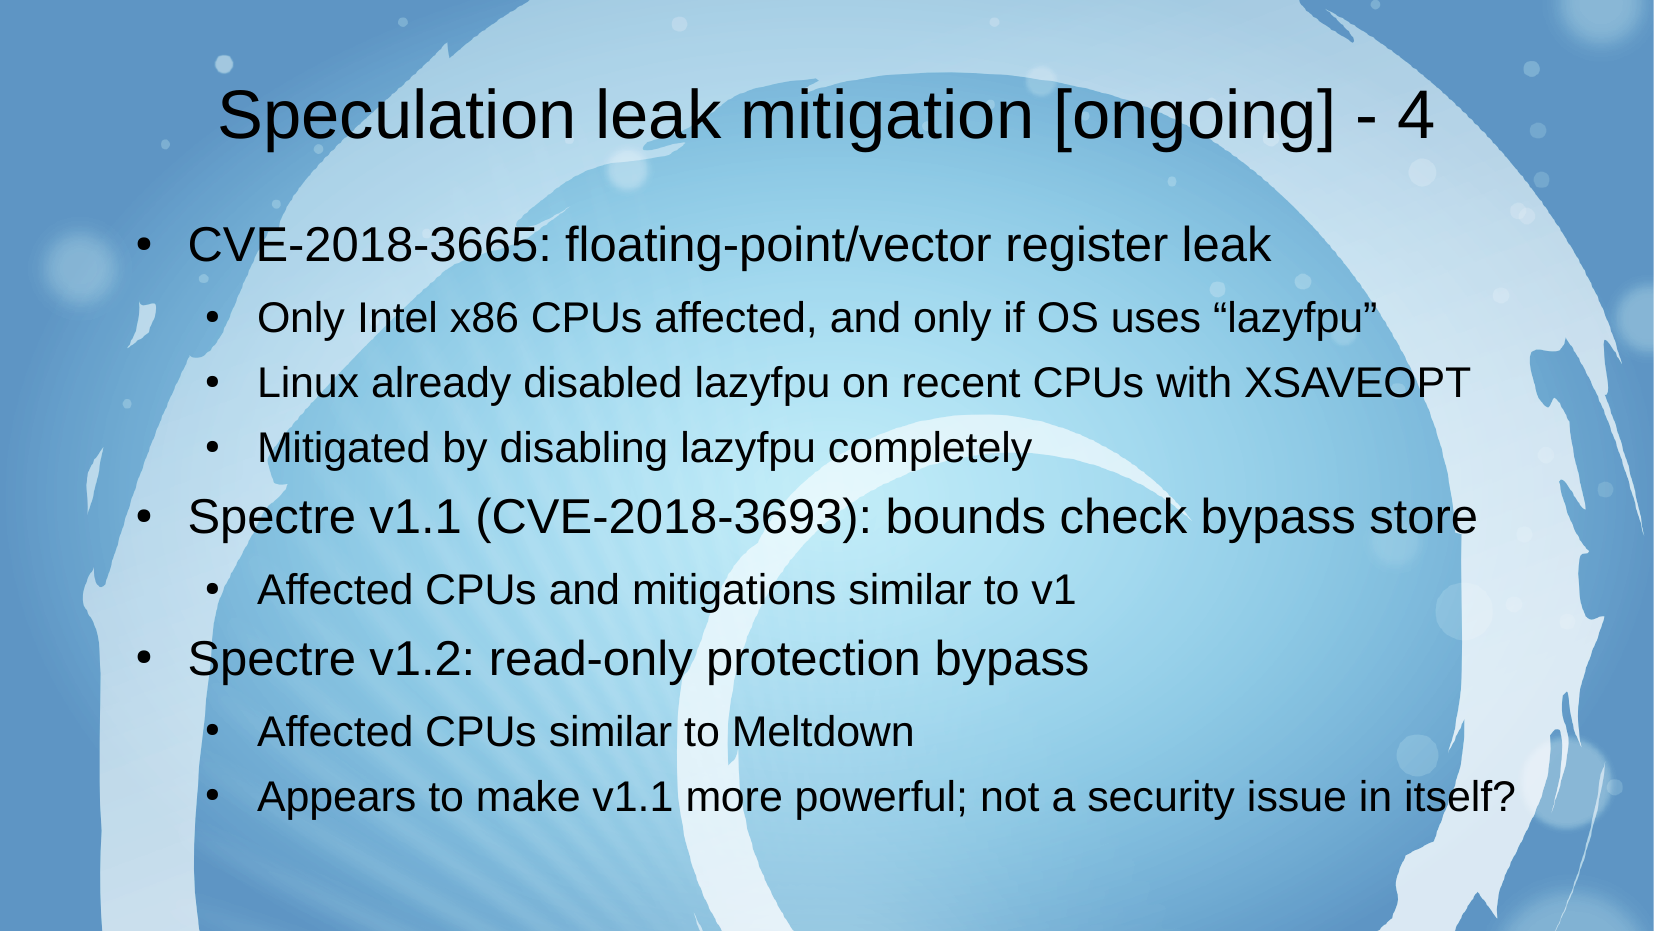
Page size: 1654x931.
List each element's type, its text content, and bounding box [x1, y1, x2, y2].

list CVE-2018-3665: floating-point/vector register leak Only Intel x86 CPUs affected, and only if OS uses “lazyfpu” Linux already disabled lazyfpu on recent CPUs with XSAVEOPT Mitigated by disabling lazyfpu completely Spectre v1.1 (CVE-2018-3693): bounds check bypass store Affected CPUs and mitigations similar to v1 Spectre v1.2: read-only protection bypass Affected CPUs similar to Meltdown Appears to make v1.1 more powerful; not a security issue in itself? [118, 217, 1536, 832]
picture [0, 0, 1654, 931]
title Speculation leak mitigation [ongoing] - 4 [118, 37, 1536, 193]
